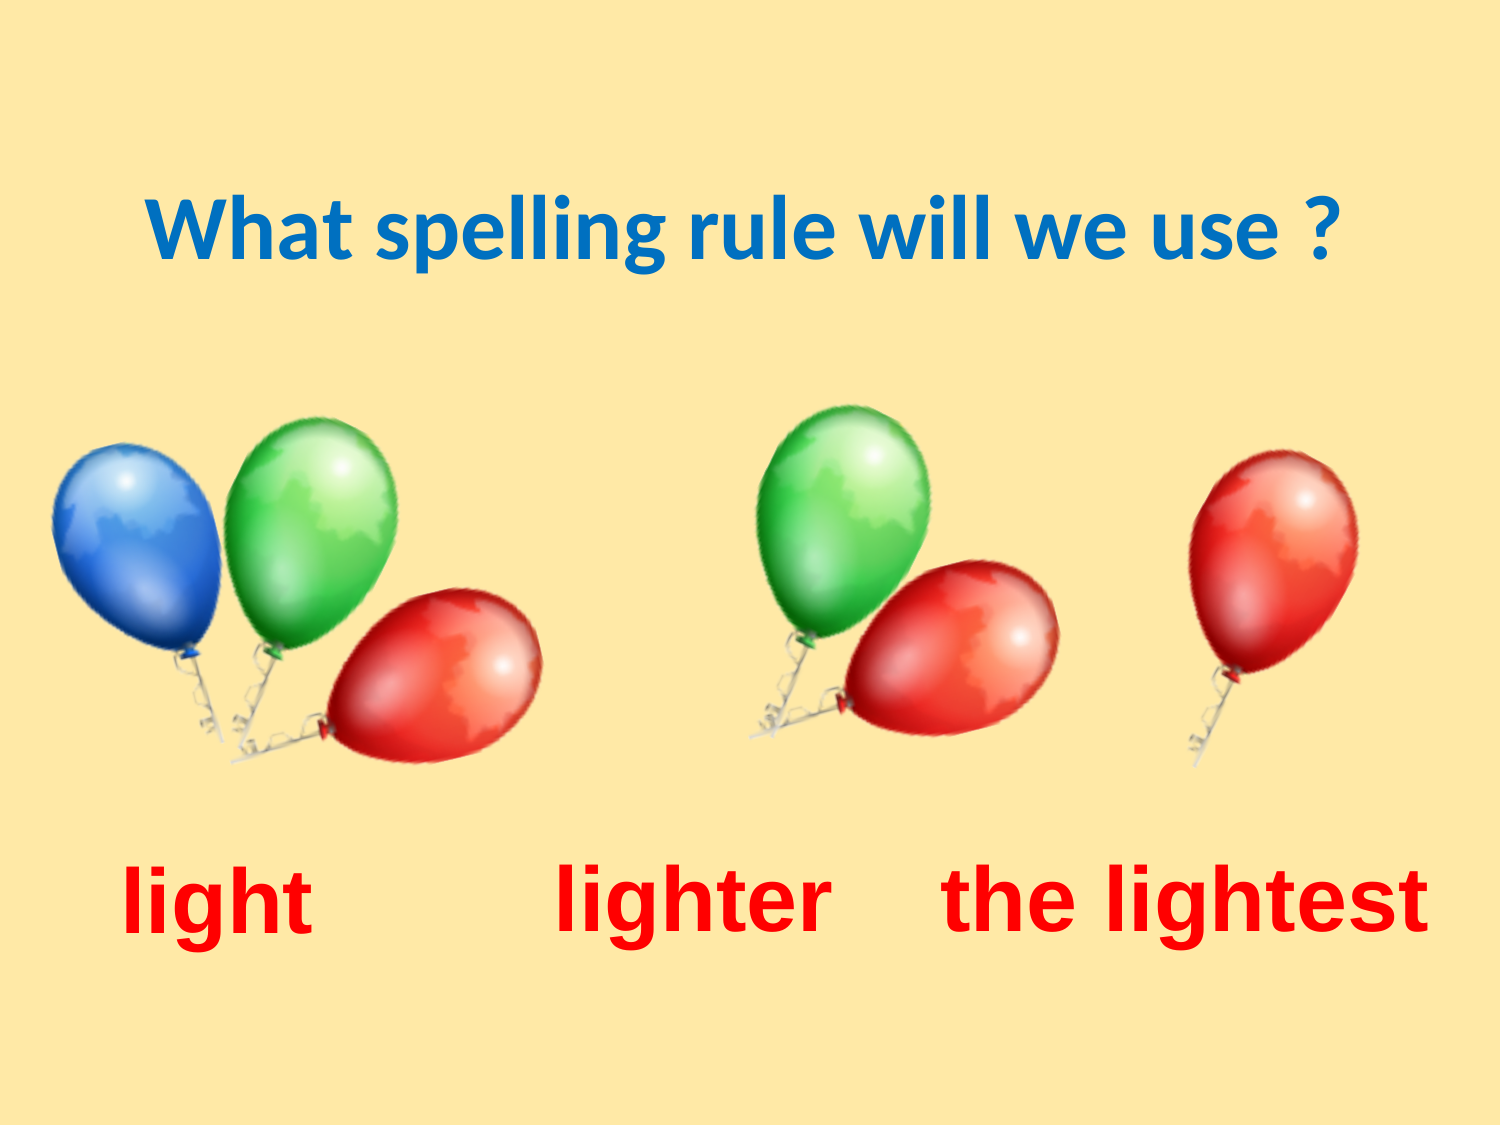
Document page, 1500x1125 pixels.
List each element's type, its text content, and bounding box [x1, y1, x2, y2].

picture [1089, 421, 1395, 791]
picture [34, 389, 561, 810]
picture [660, 377, 1079, 785]
text_box lighter [538, 831, 891, 958]
text_box light [105, 834, 458, 961]
text_box the lightest [925, 831, 1454, 958]
title What spelling rule will we use ? [70, 128, 1421, 317]
